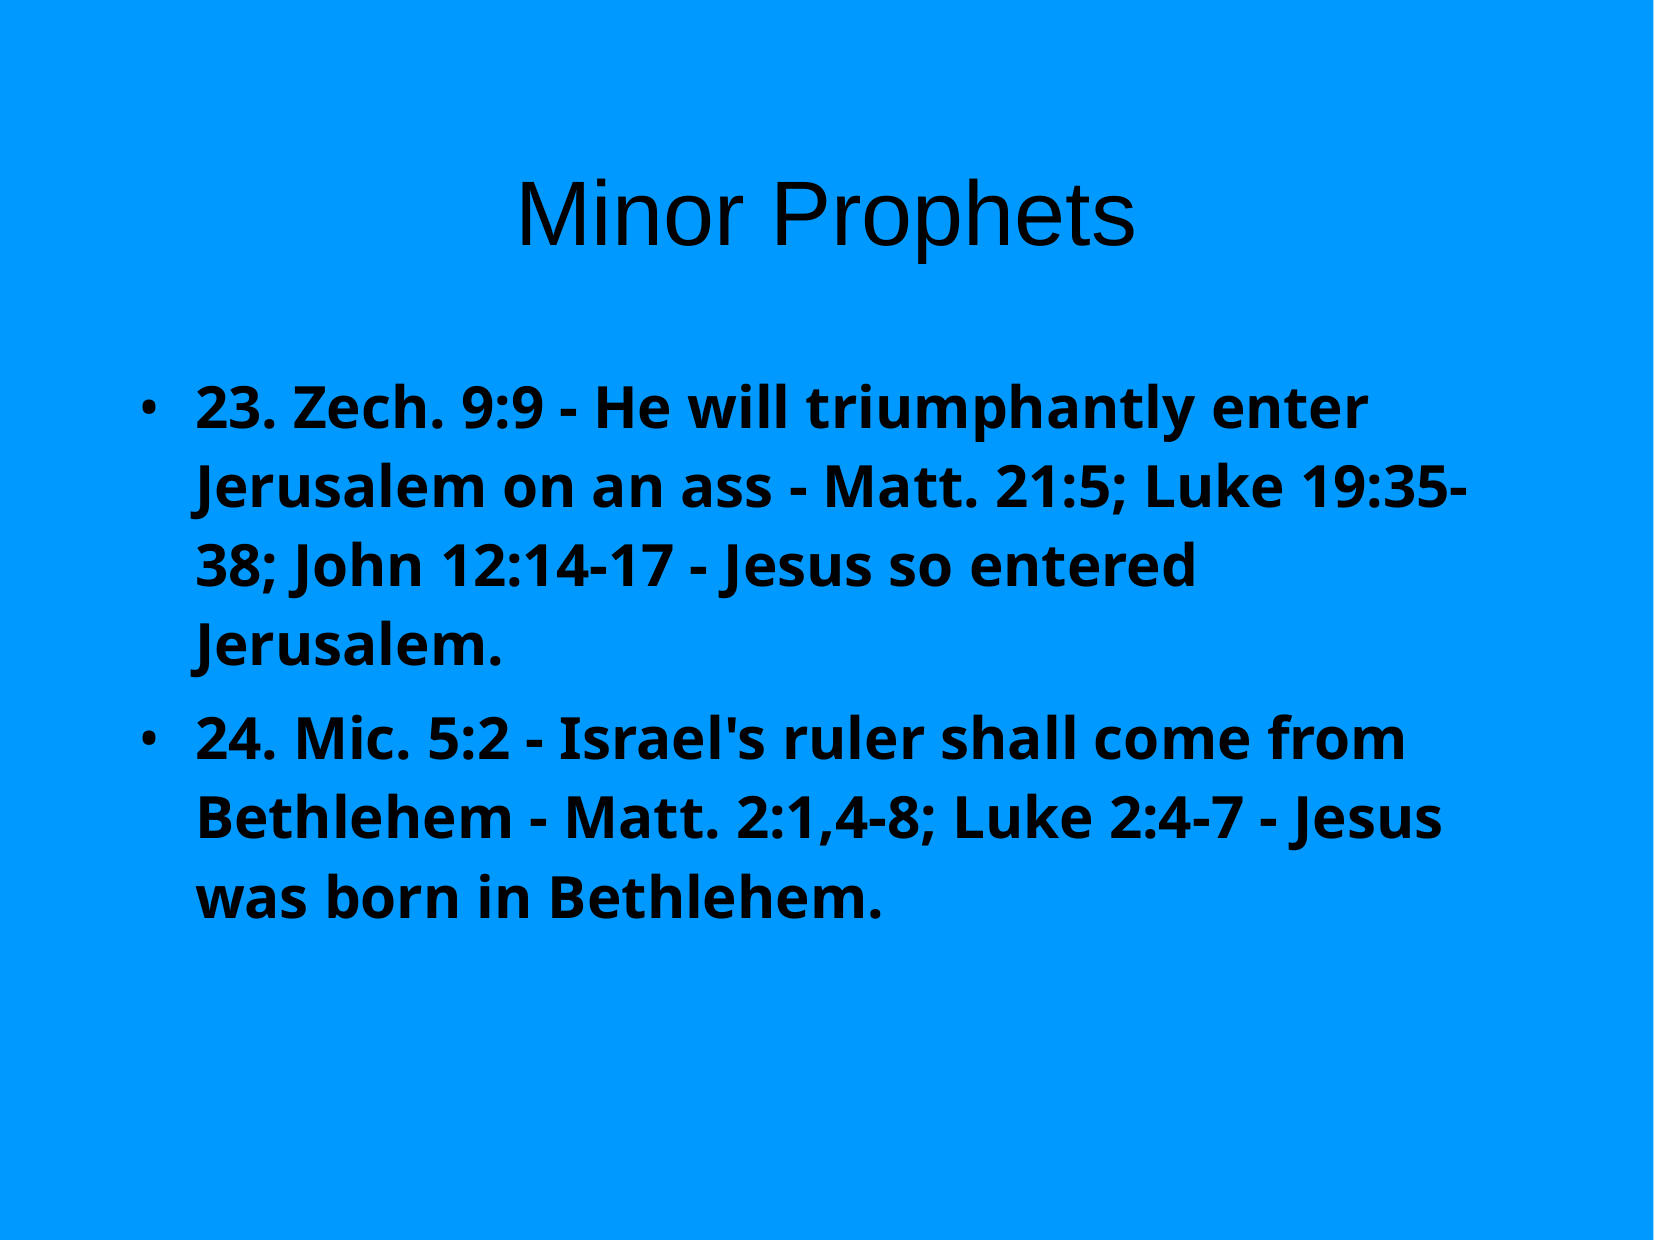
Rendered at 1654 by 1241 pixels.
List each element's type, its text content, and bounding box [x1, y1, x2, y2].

list 23. Zech. 9:9 - He will triumphantly enter Jerusalem on an ass - Matt. 21:5; Luke 19:35-38; John 12:14-17 - Jesus so entered Jerusalem. 24. Mic. 5:2 - Israel's ruler shall come from Bethlehem - Matt. 2:1,4-8; Luke 2:4-7 - Jesus was born in Bethlehem. [124, 358, 1530, 1103]
title Minor Prophets [124, 110, 1530, 317]
